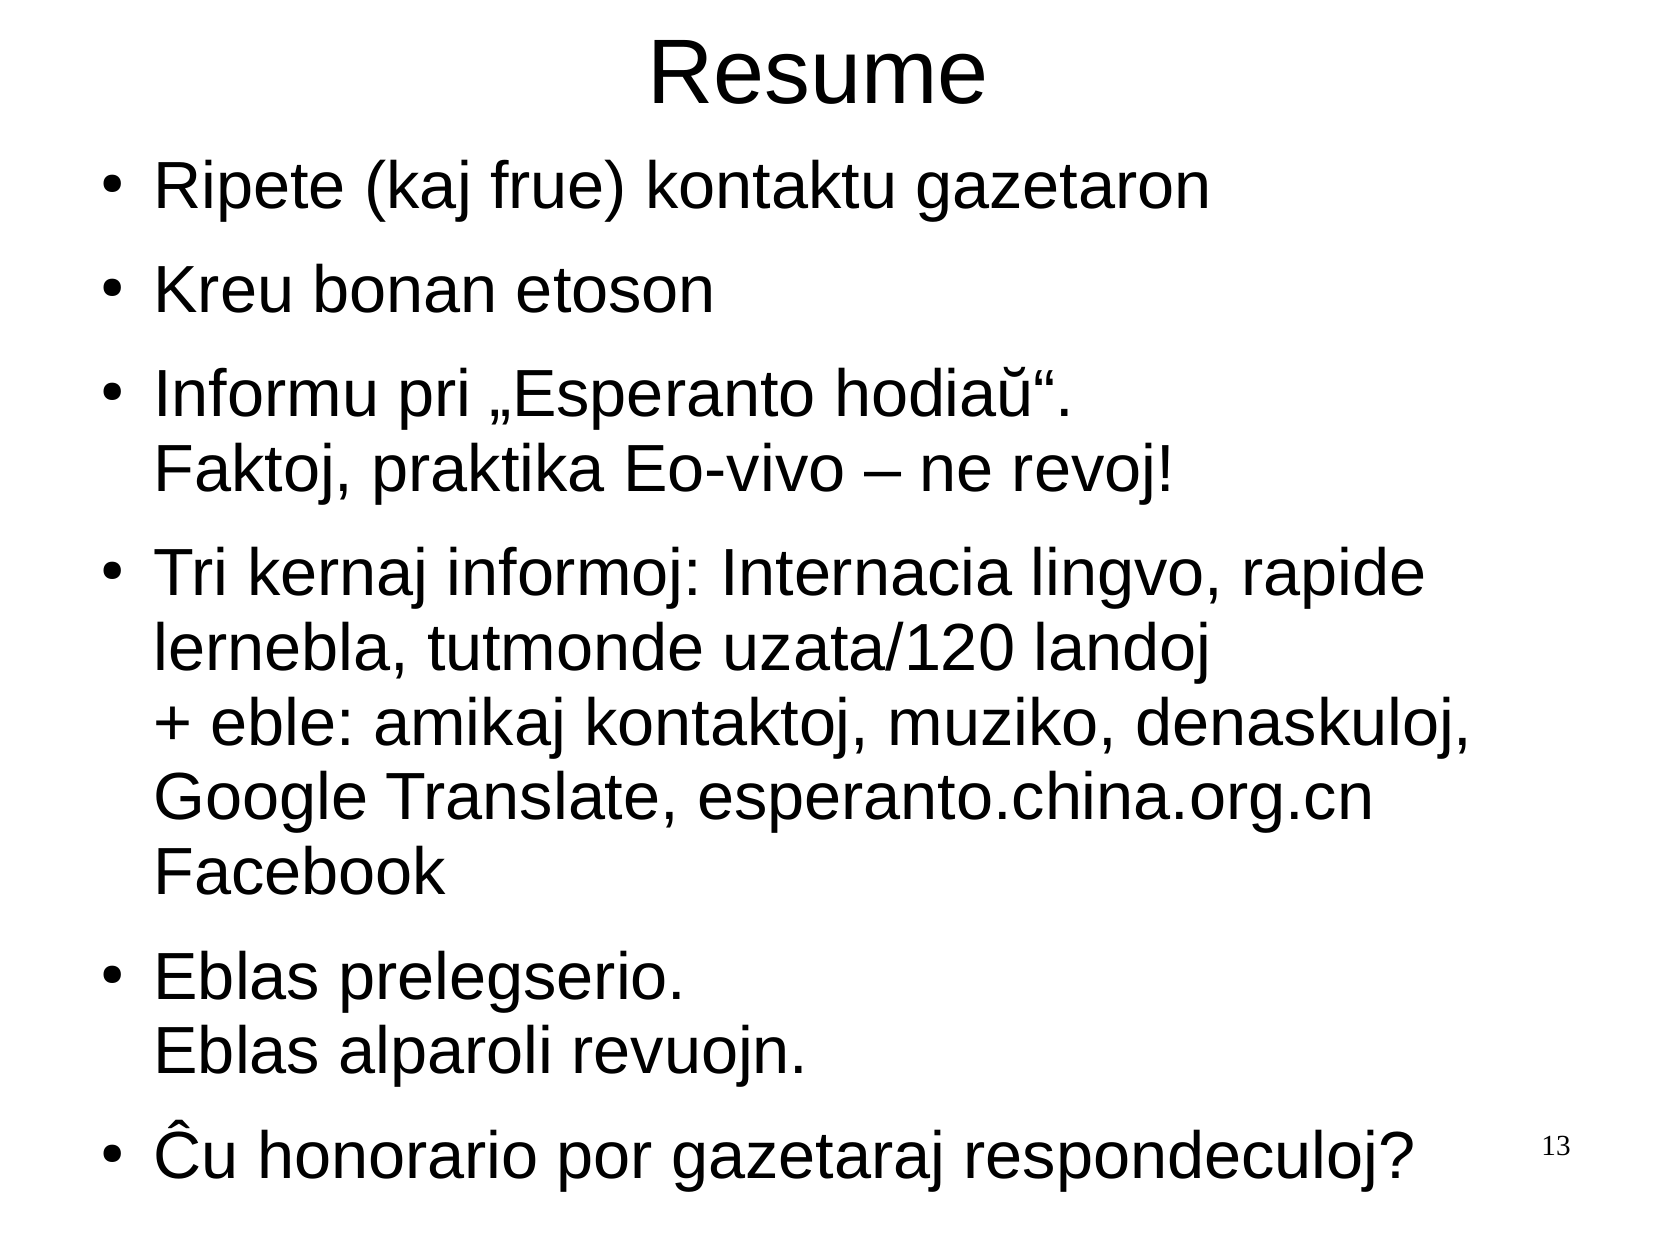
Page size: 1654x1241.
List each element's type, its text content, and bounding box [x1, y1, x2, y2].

title Resume [74, 0, 1563, 207]
list Ripete (kaj frue) kontaktu gazetaron Kreu bonan etoson Informu pri „Esperanto hodiaŭ“. Faktoj, praktika Eo-vivo – ne revoj! Tri kernaj informoj: Internacia lingvo, rapide lernebla, tutmonde uzata/120 landoj + eble: amikaj kontaktoj, muziko, denaskuloj, Google Translate, esperanto.china.org.cn Facebook Eblas prelegserio. Eblas alparoli revuojn. Ĉu honorario por gazetaraj respondeculoj? [82, 147, 1571, 1241]
